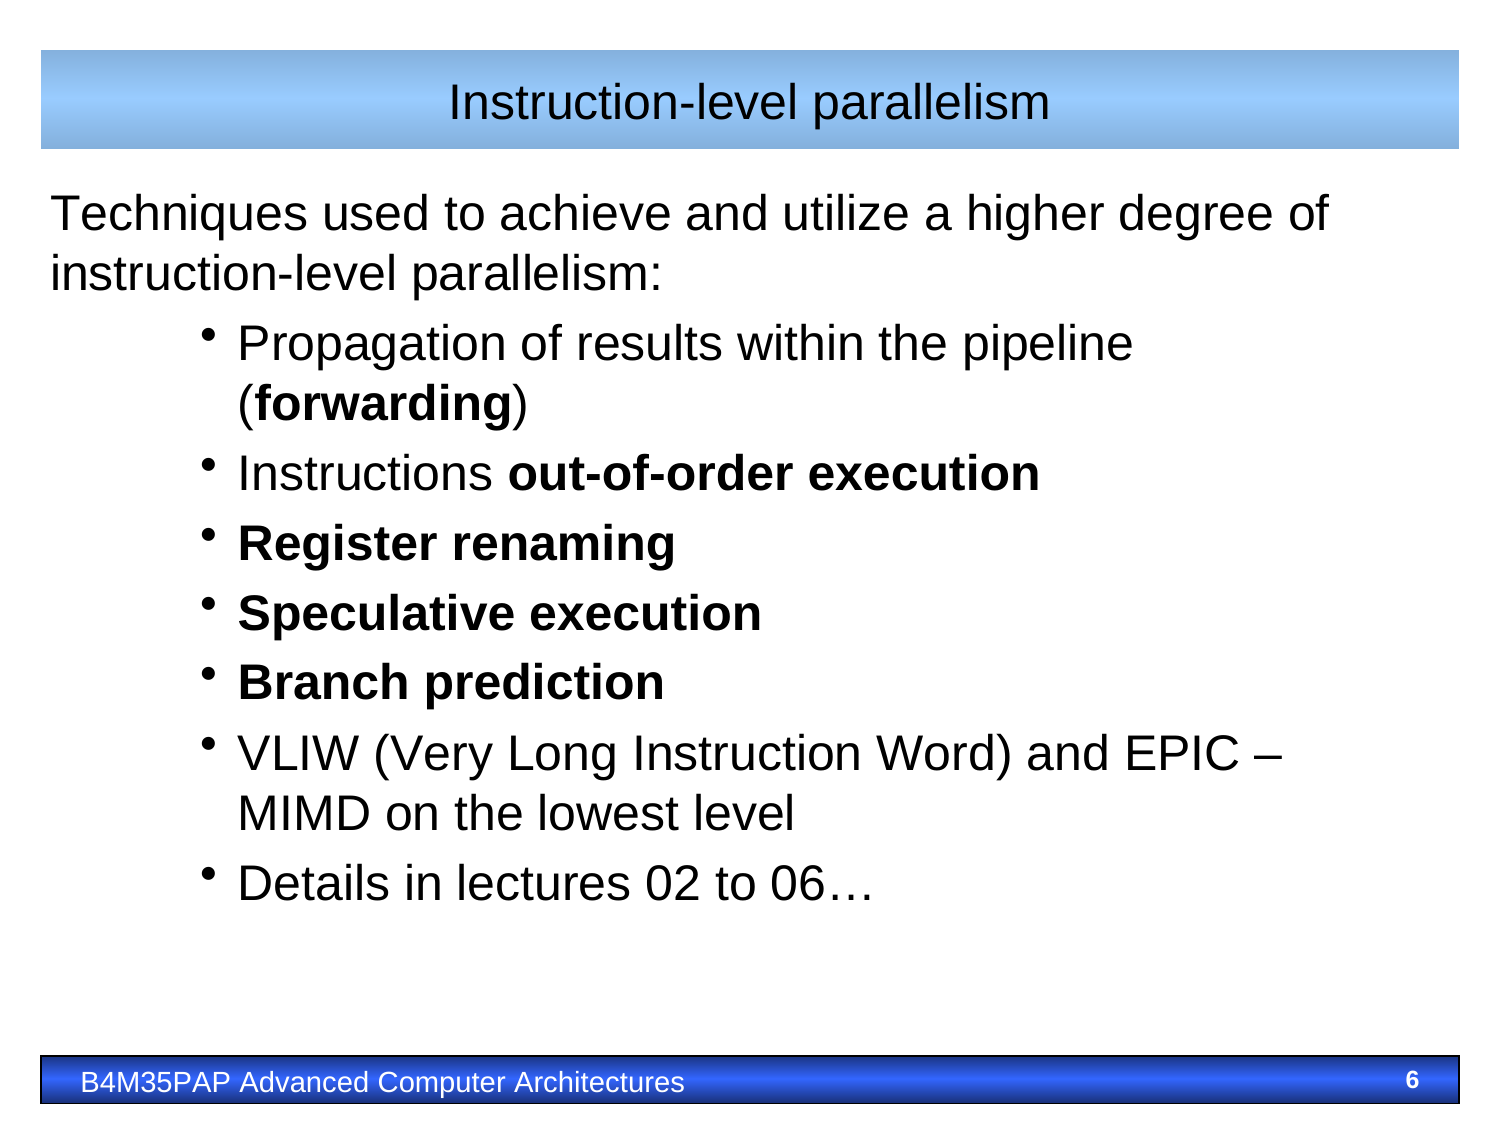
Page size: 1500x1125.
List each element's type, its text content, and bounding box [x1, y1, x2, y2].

title Instruction-level parallelism [41, 50, 1459, 149]
list Techniques used to achieve and utilize a higher degree of instruction-level parallelism: Propagation of results within the pipeline (forwarding) Instructions out-of-order execution Register renaming Speculative execution Branch prediction VLIW (Very Long Instruction Word) and EPIC – MIMD on the lowest level Details in lectures 02 to 06… [35, 172, 1436, 1000]
